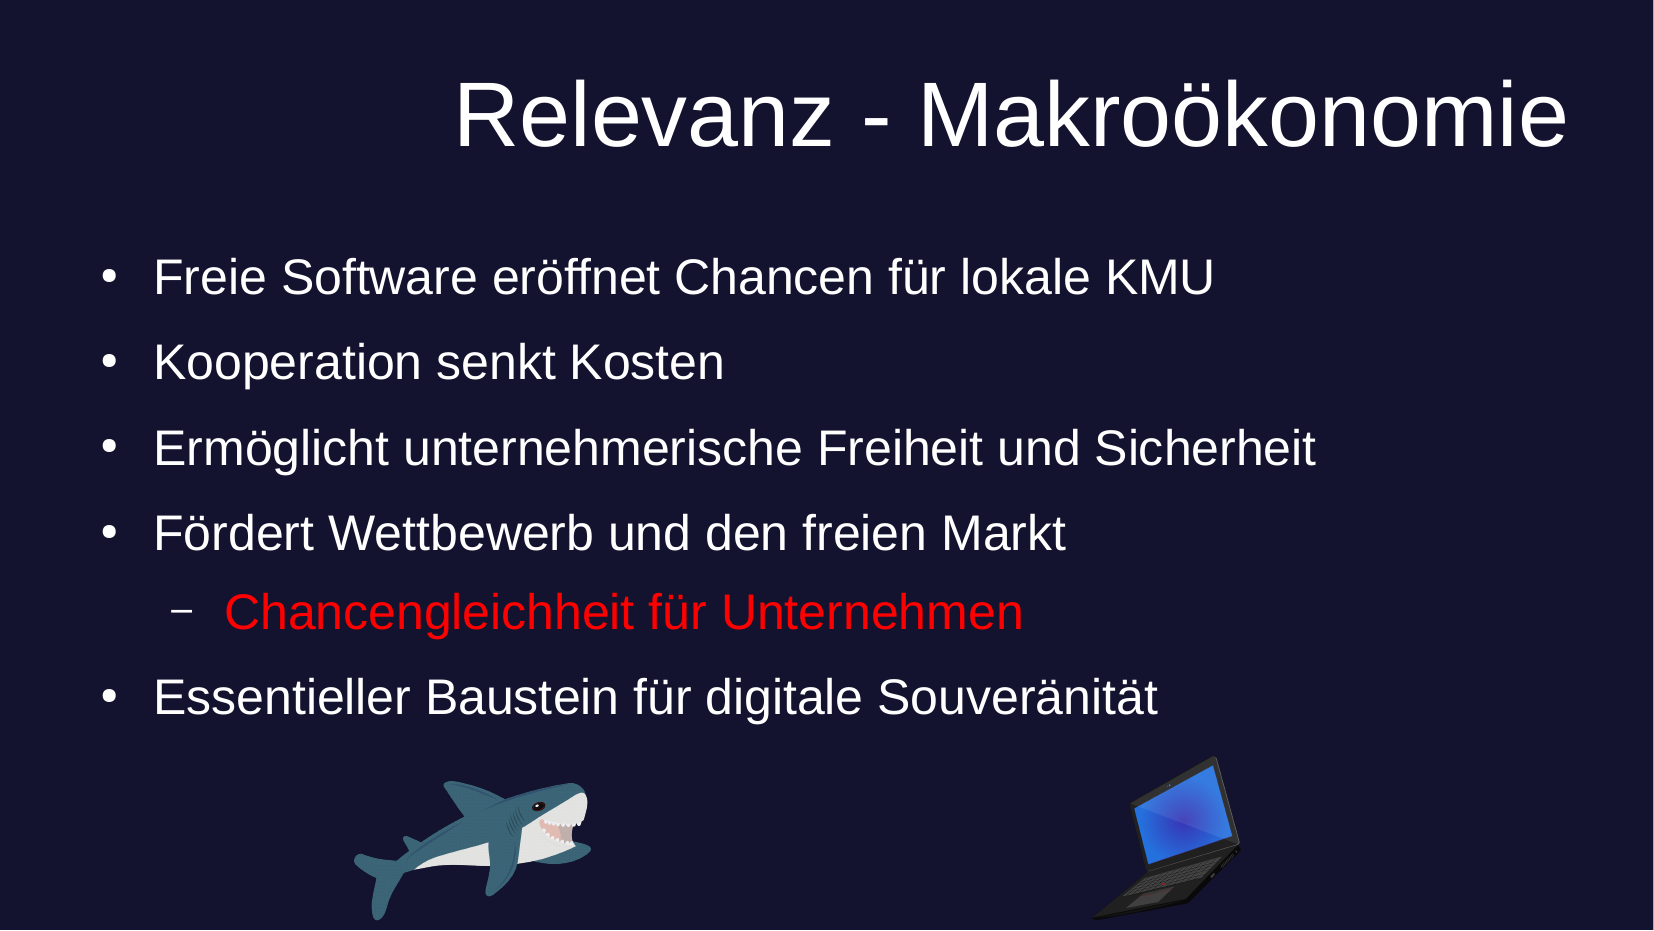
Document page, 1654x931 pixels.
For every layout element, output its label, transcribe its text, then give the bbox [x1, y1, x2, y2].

picture [354, 781, 591, 931]
picture [1092, 757, 1241, 920]
title Relevanz - Makroökonomie [82, 37, 1571, 193]
list Freie Software eröffnet Chancen für lokale KMU Kooperation senkt Kosten Ermöglicht unternehmerische Freiheit und Sicherheit Fördert Wettbewerb und den freien Markt Chancengleichheit für Unternehmen Essentieller Baustein für digitale Souveränität [82, 217, 1571, 757]
